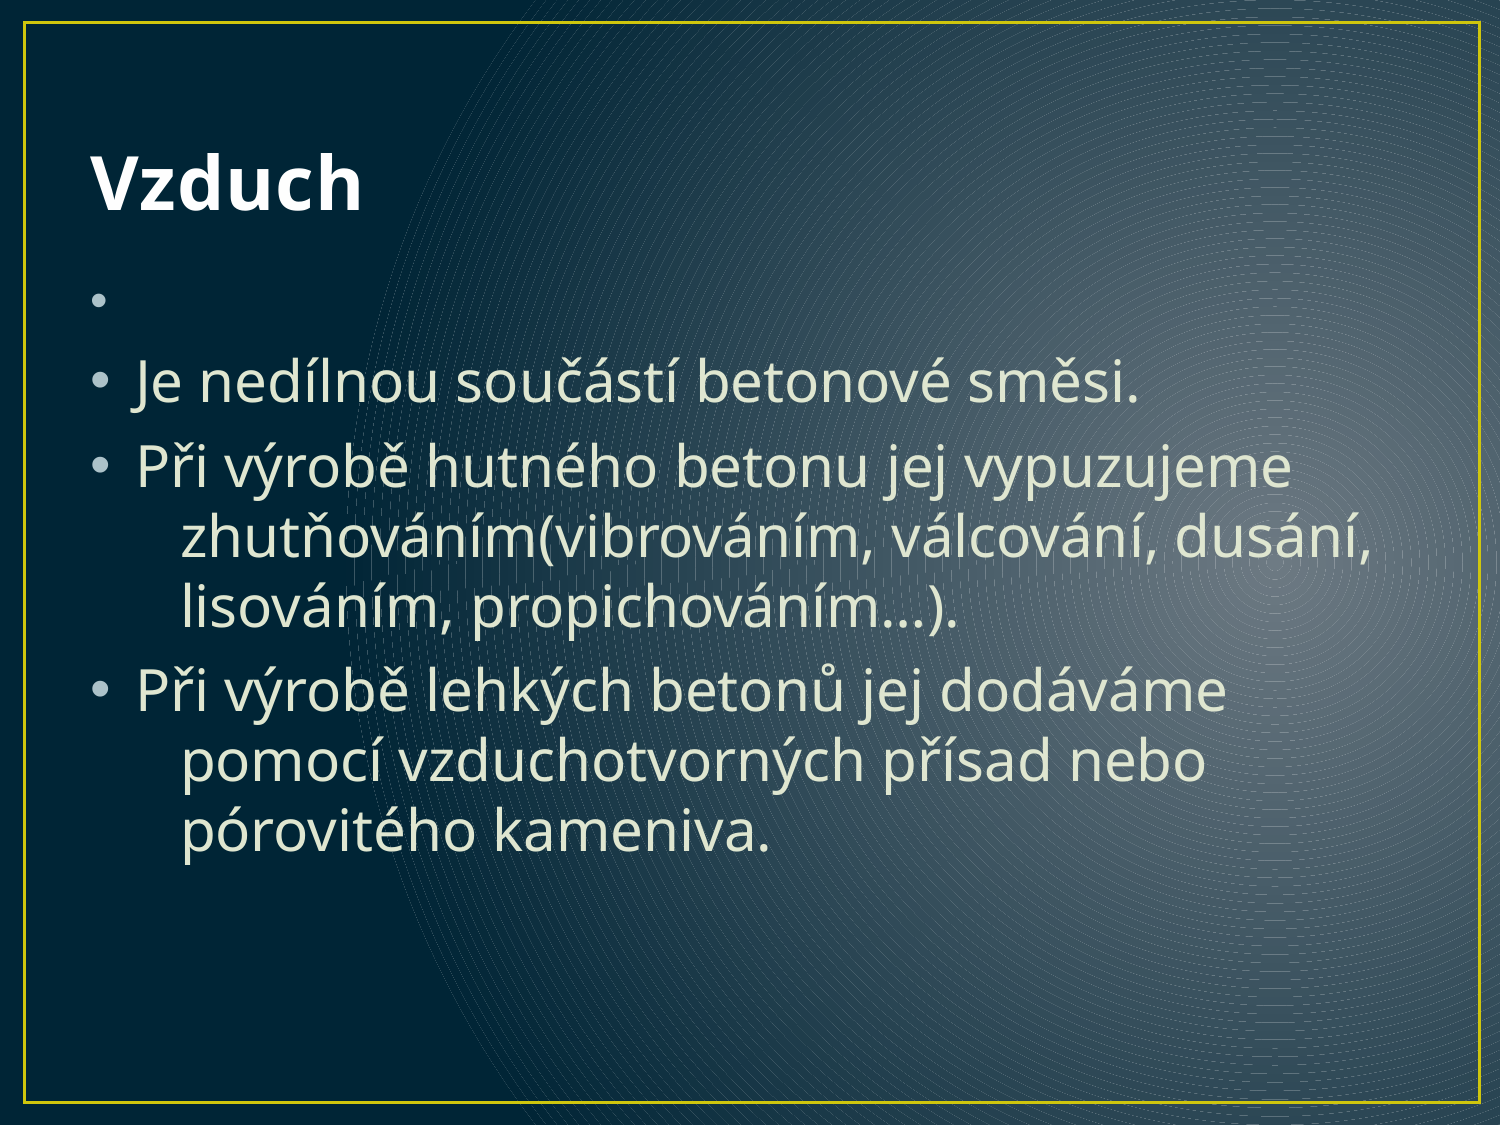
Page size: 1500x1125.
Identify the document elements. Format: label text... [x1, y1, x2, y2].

list Je nedílnou součástí betonové směsi. Při výrobě hutného betonu jej vypuzujeme zhutňováním(vibrováním, válcování, dusání, lisováním, propichováním…). Při výrobě lehkých betonů jej dodáváme pomocí vzduchotvorných přísad nebo pórovitého kameniva. [75, 262, 1426, 1005]
title Vzduch [75, 45, 1426, 233]
